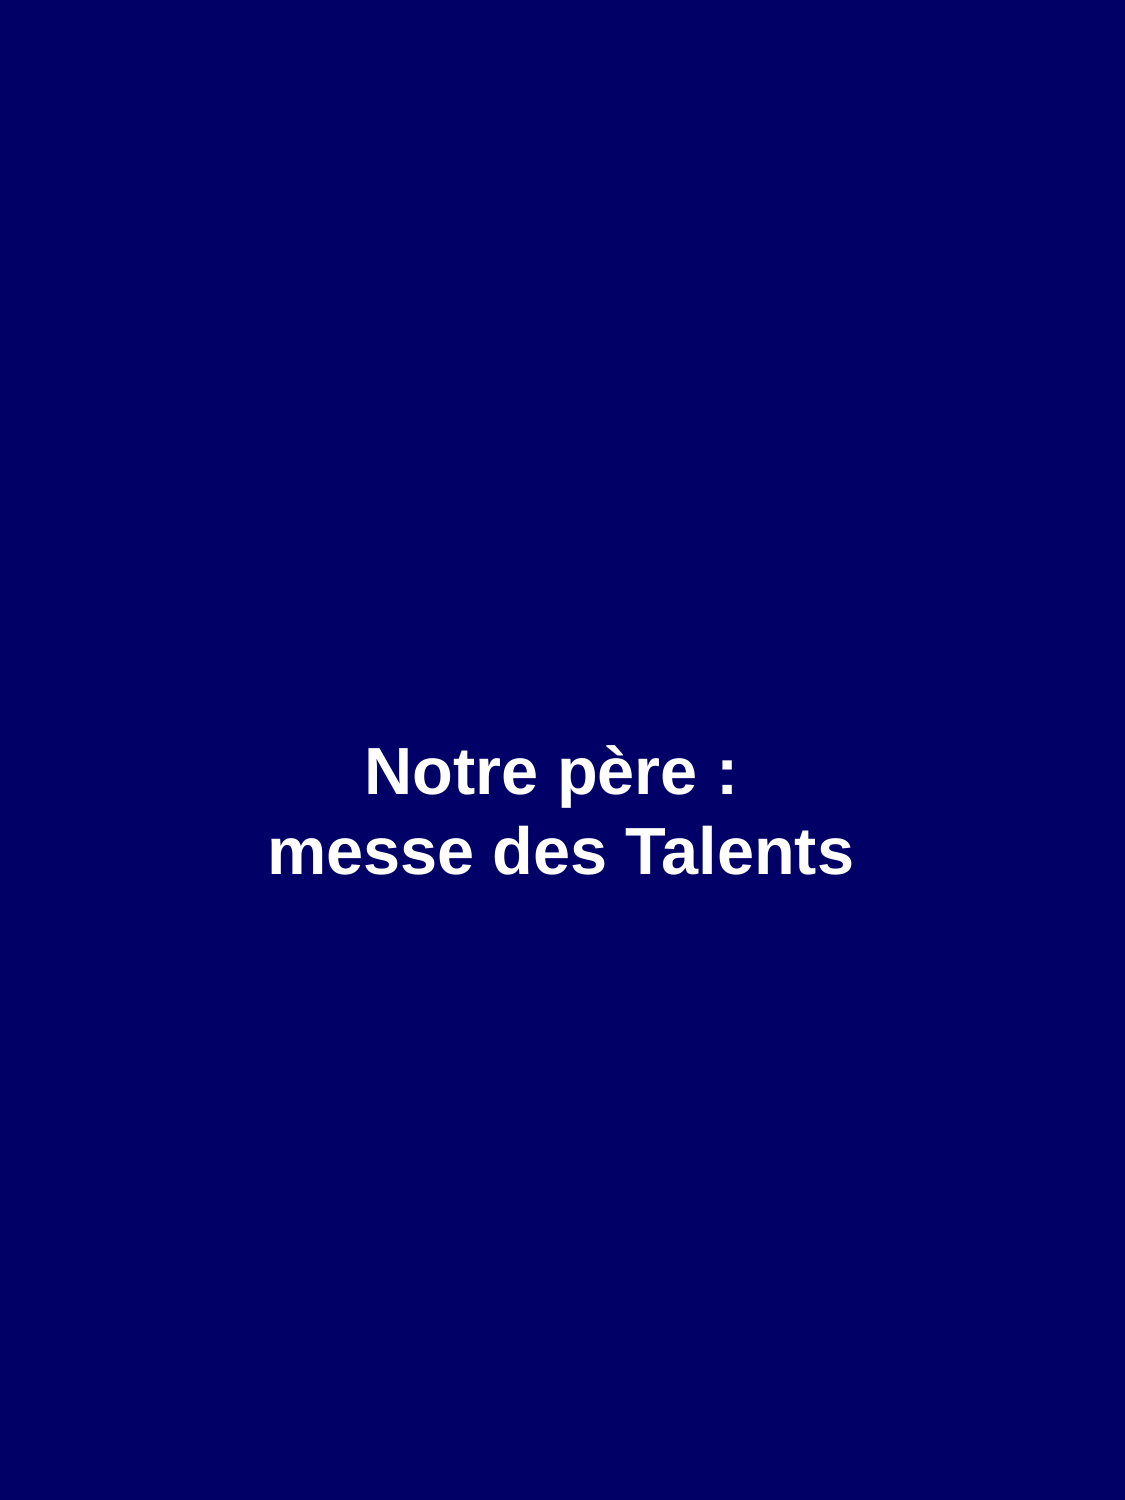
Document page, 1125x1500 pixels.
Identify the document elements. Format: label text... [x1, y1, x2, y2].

text_box Notre père : messe des Talents [118, 720, 1004, 884]
